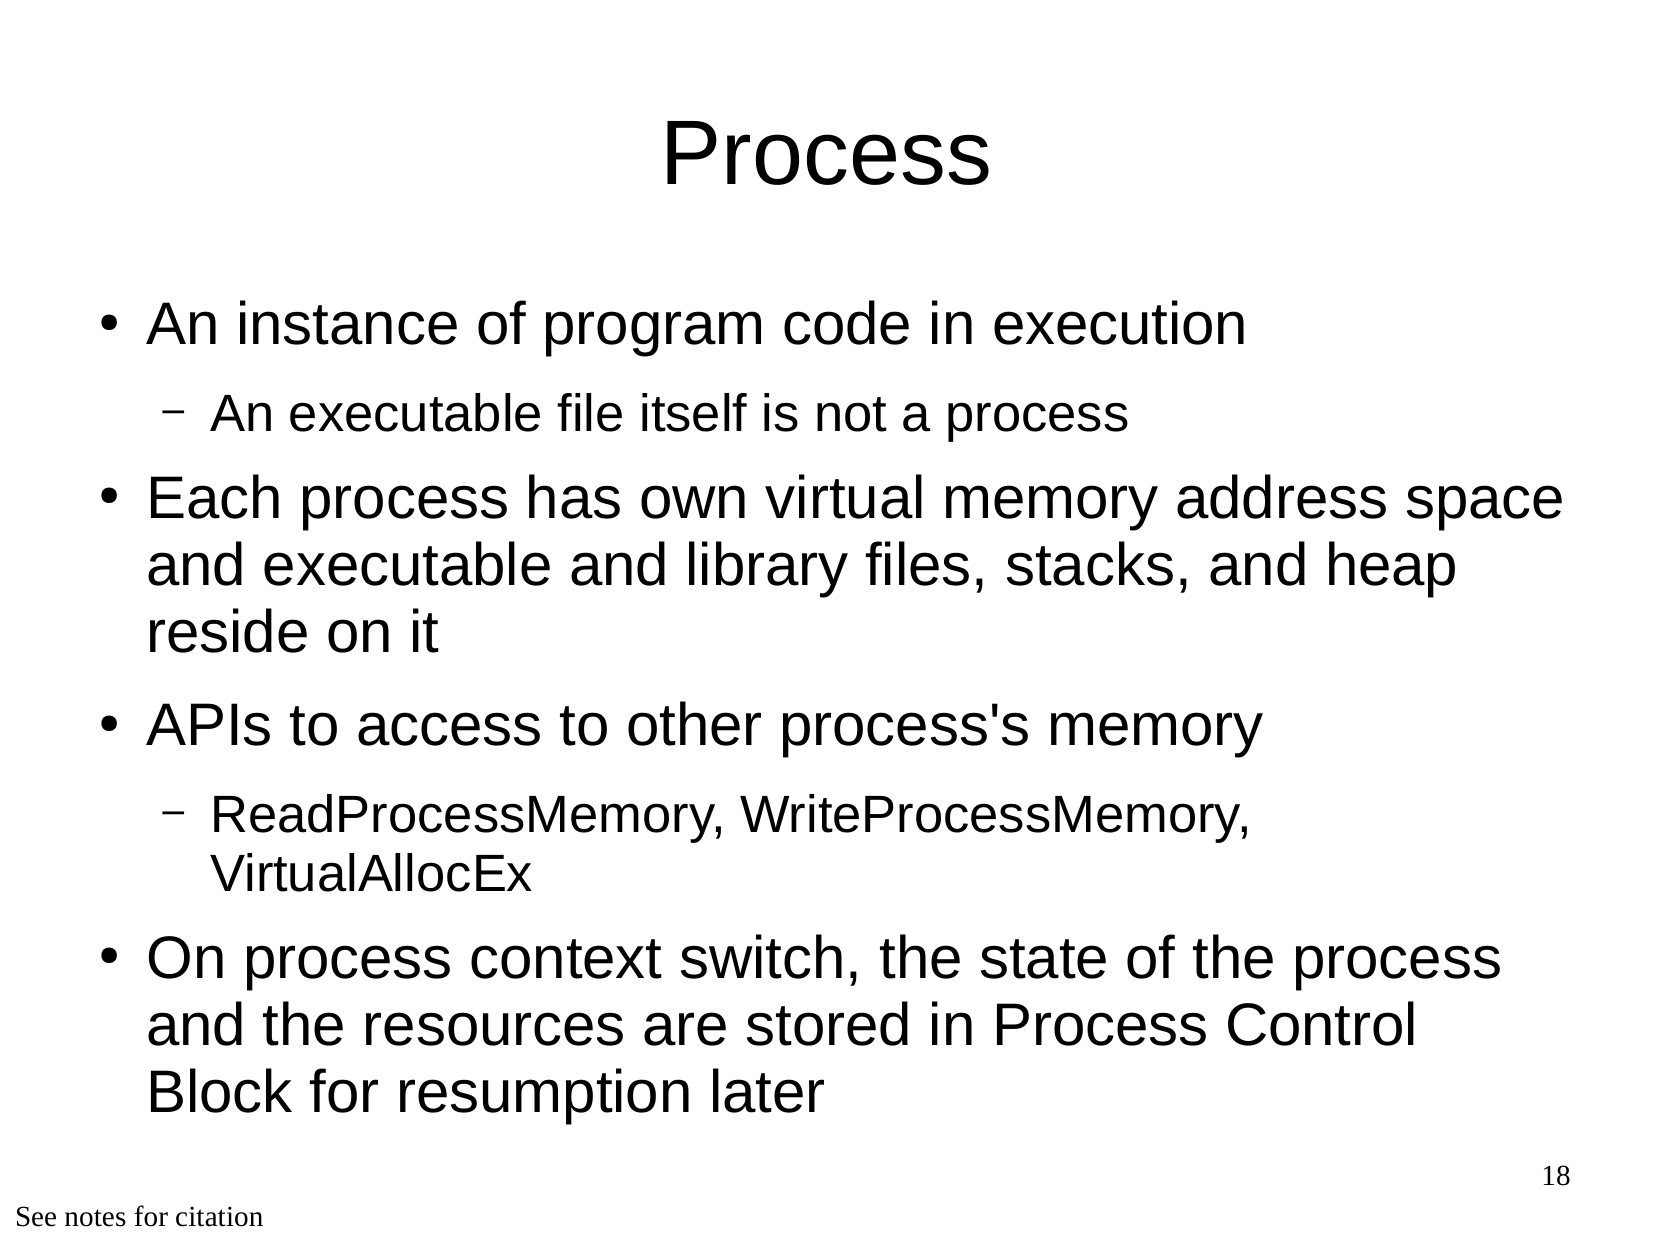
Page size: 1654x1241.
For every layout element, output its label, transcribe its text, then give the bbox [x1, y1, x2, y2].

list An instance of program code in execution An executable file itself is not a process Each process has own virtual memory address space and executable and library files, stacks, and heap reside on it APIs to access to other process's memory ReadProcessMemory, WriteProcessMemory, VirtualAllocEx On process context switch, the state of the process and the resources are stored in Process Control Block for resumption later [82, 290, 1576, 1126]
title Process [82, 49, 1571, 257]
